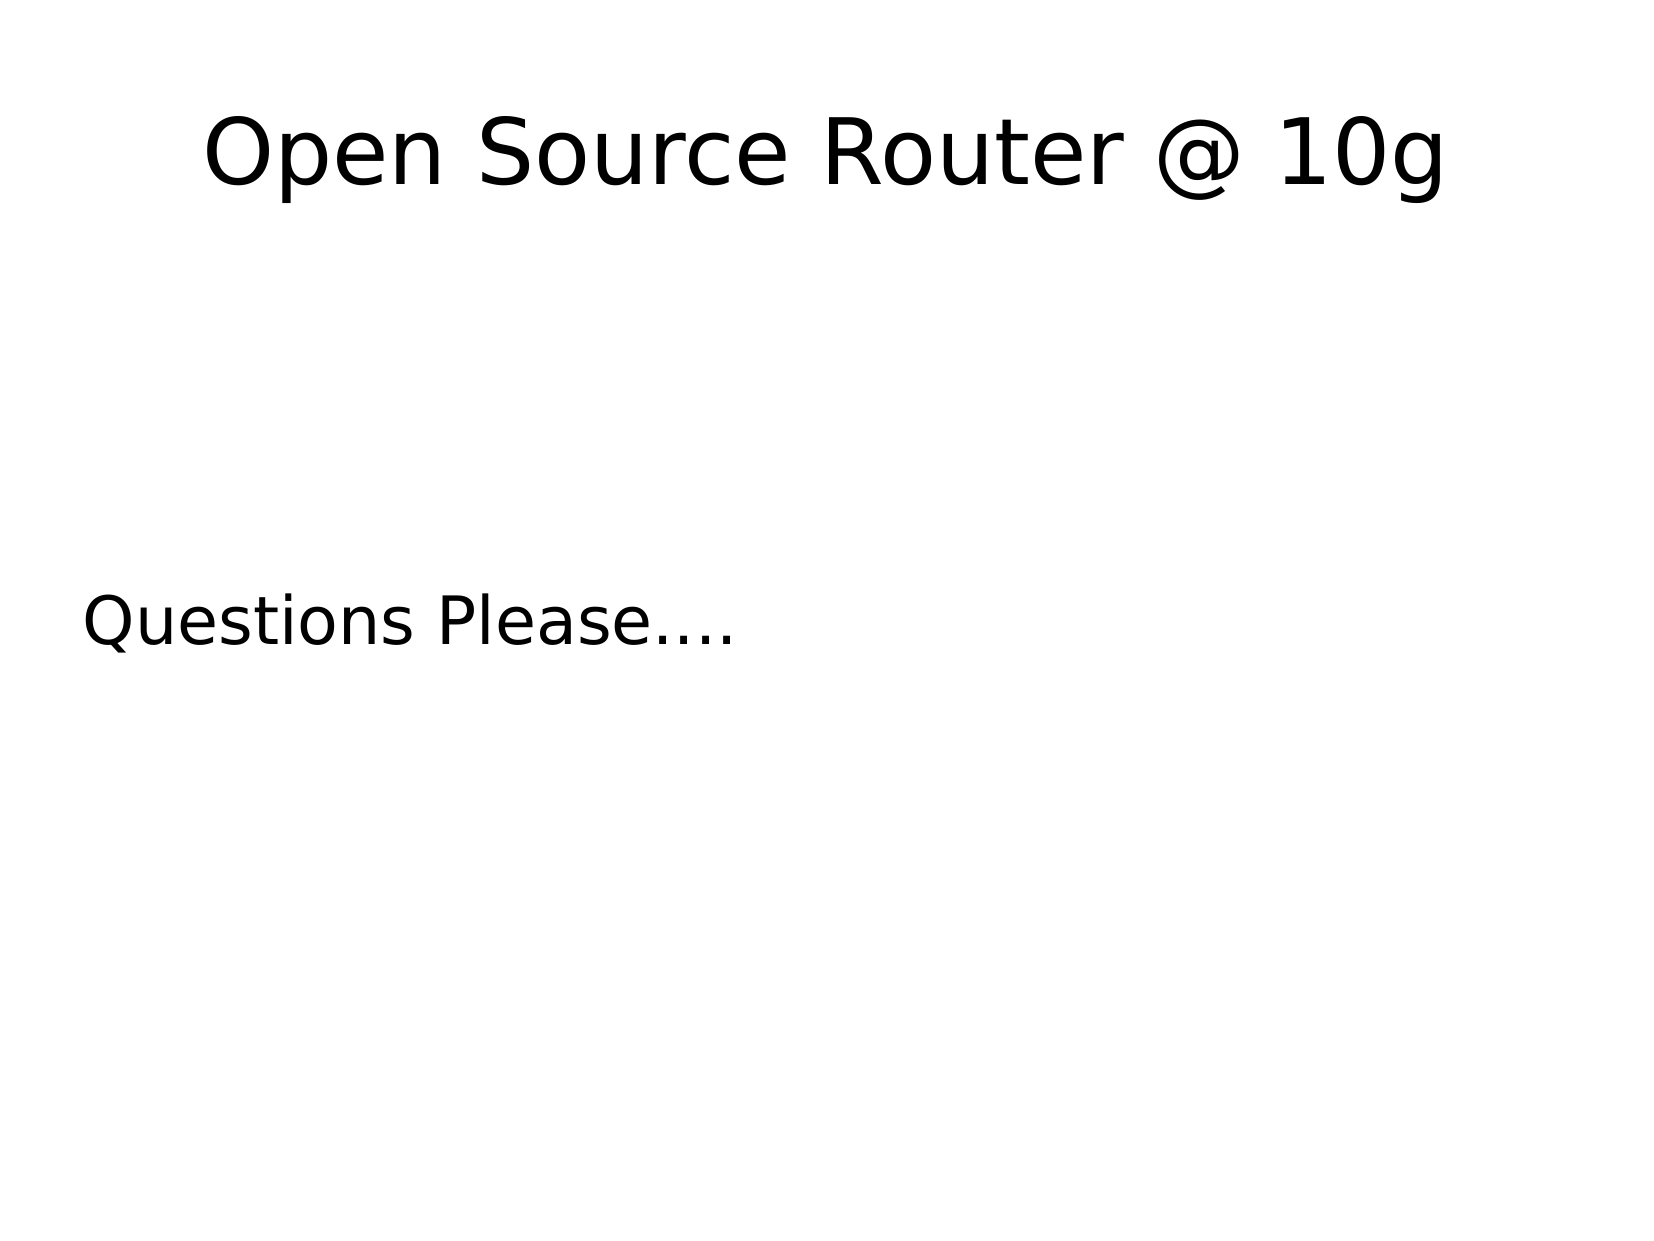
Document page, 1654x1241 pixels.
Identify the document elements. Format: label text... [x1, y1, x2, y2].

title Open Source Router @ 10g [82, 56, 1571, 250]
subtitle Questions Please.... [82, 297, 1571, 1102]
